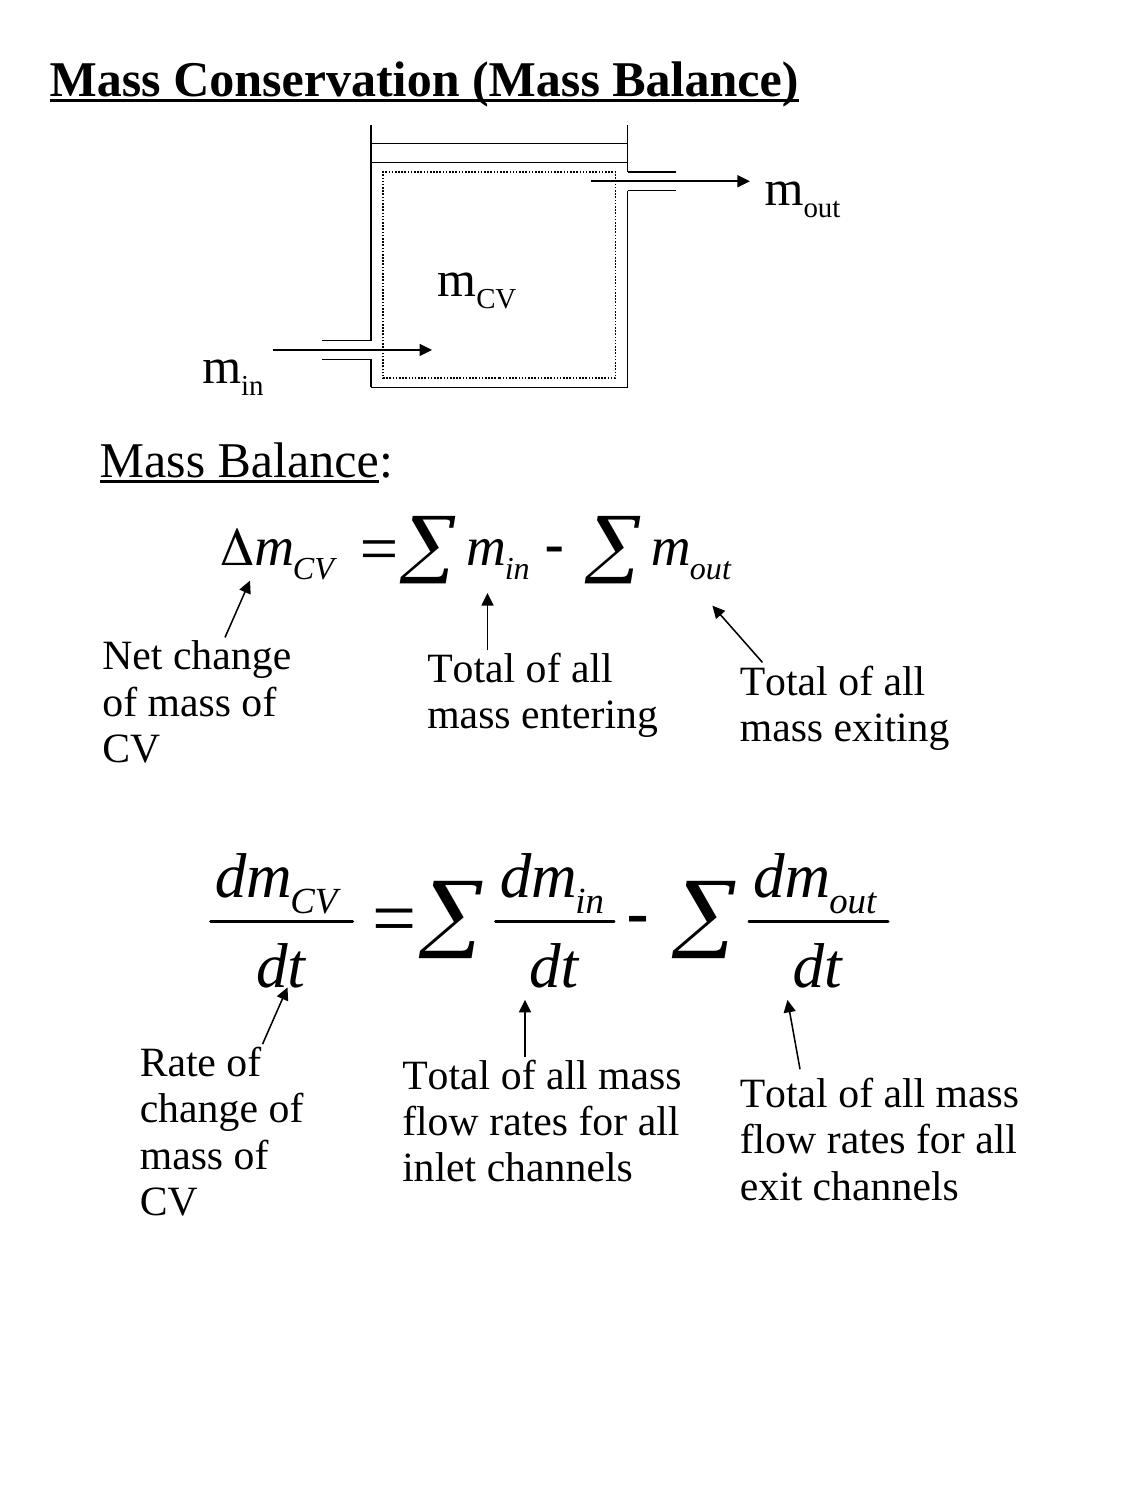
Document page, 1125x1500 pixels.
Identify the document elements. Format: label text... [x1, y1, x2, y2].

text_box Total of all mass entering [412, 637, 676, 746]
chart [212, 505, 751, 598]
text_box Total of all mass flow rates for all inlet channels [387, 1044, 713, 1199]
text_box Rate of change of mass of CV [125, 1031, 338, 1233]
text_box Mass Balance: [84, 424, 638, 496]
chart [200, 837, 901, 1001]
text_box Total of all mass flow rates for all exit channels [724, 1062, 1051, 1217]
text_box Net change of mass of CV [87, 624, 351, 780]
text_box Total of all mass exiting [724, 649, 988, 758]
text_box mout [749, 153, 863, 232]
text_box min [187, 331, 301, 410]
text_box mCV [422, 244, 576, 323]
text_box Mass Conservation (Mass Balance) [34, 44, 1051, 115]
